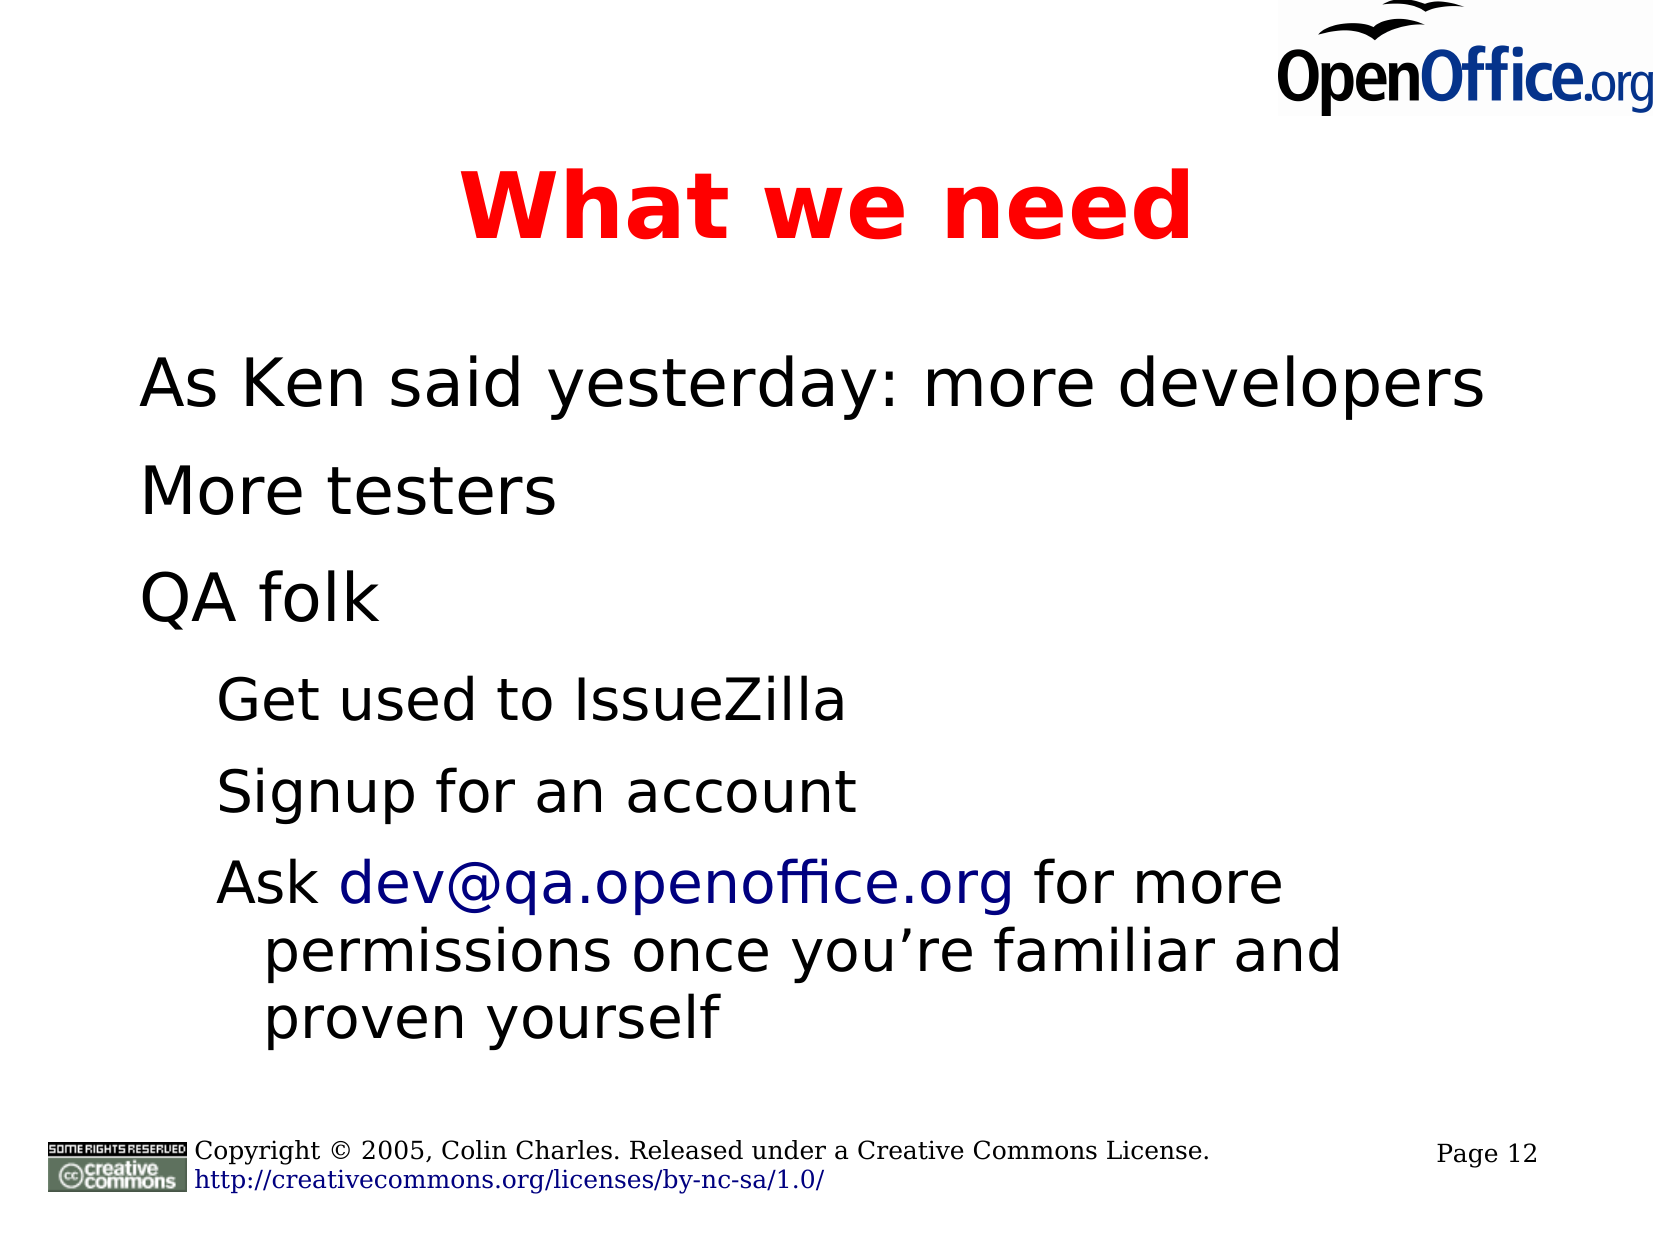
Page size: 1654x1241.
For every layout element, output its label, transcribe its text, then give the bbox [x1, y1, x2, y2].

title What we need [121, 102, 1534, 311]
list As Ken said yesterday: more developers More testers QA folk Get used to IssueZilla Signup for an account Ask dev@qa.openoffice.org for more permissions once you’re familiar and proven yourself [121, 344, 1534, 1131]
picture [48, 1142, 187, 1192]
picture [1278, 0, 1653, 116]
